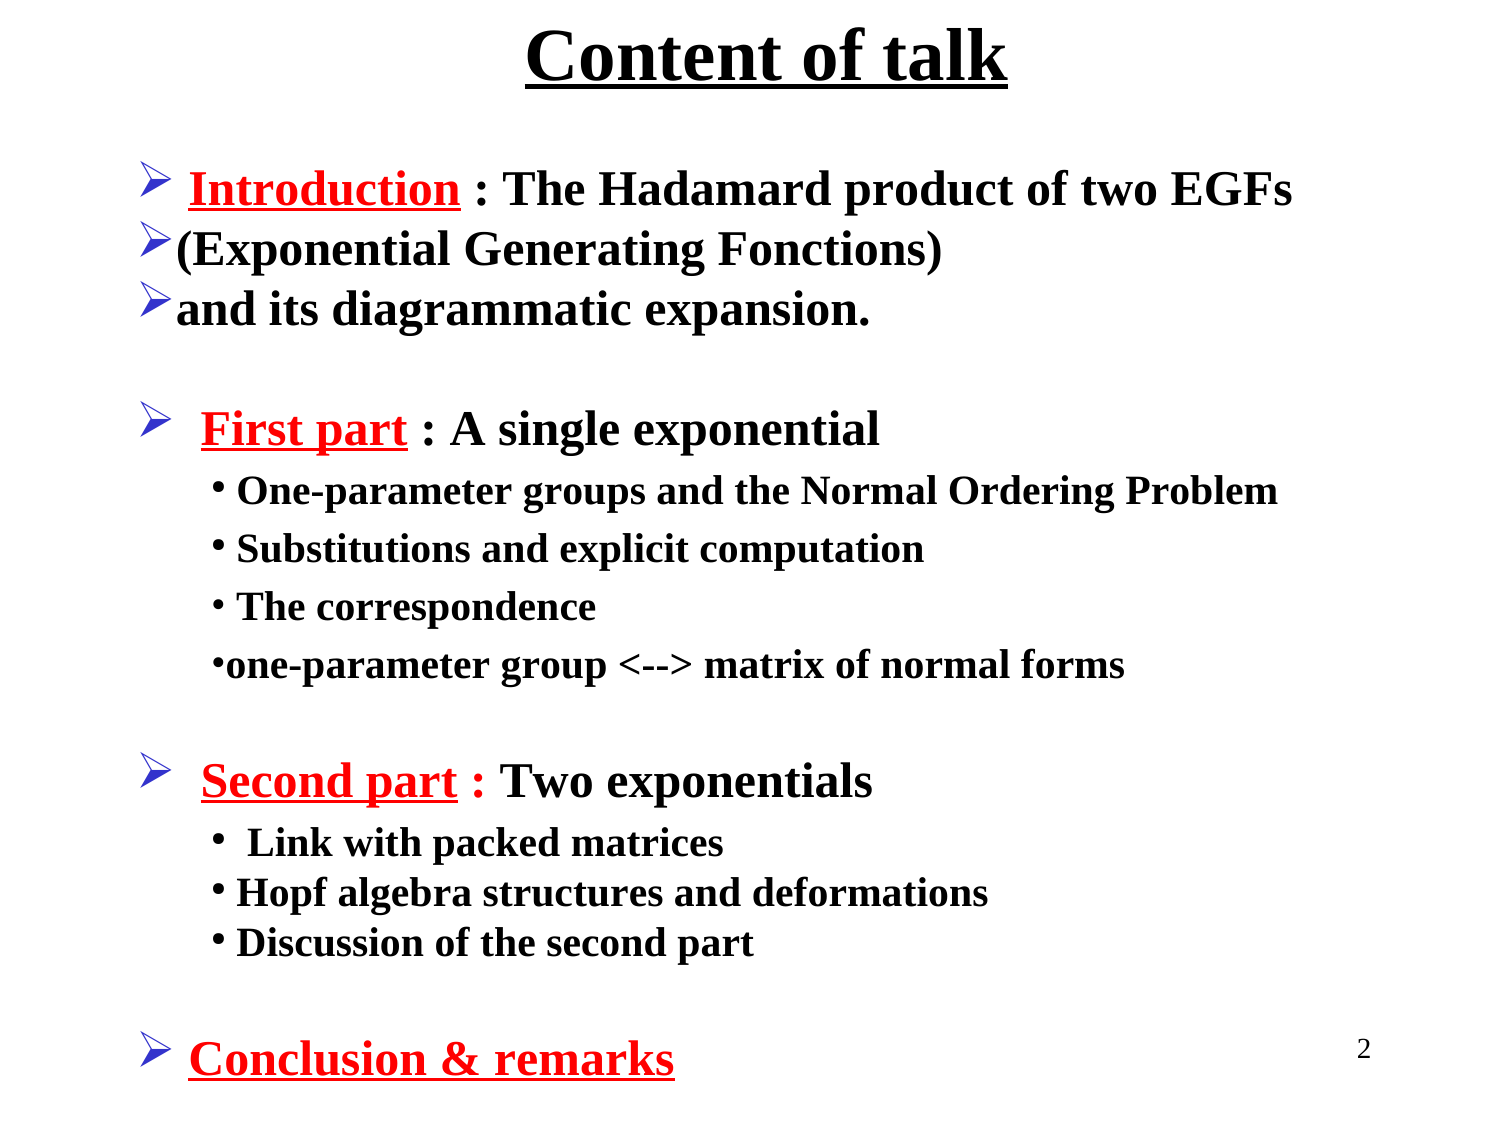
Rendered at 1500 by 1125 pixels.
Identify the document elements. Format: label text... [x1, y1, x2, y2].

text_box Content of talk Introduction : The Hadamard product of two EGFs (Exponential Generating Fonctions)‏ and its diagrammatic expansion. First part : A single exponential One-parameter groups and the Normal Ordering Problem Substitutions and explicit computation The correspondence one-parameter group <--> matrix of normal forms Second part : Two exponentials Link with packed matrices Hopf algebra structures and deformations Discussion of the second part Conclusion & remarks [121, 0, 1412, 1093]
